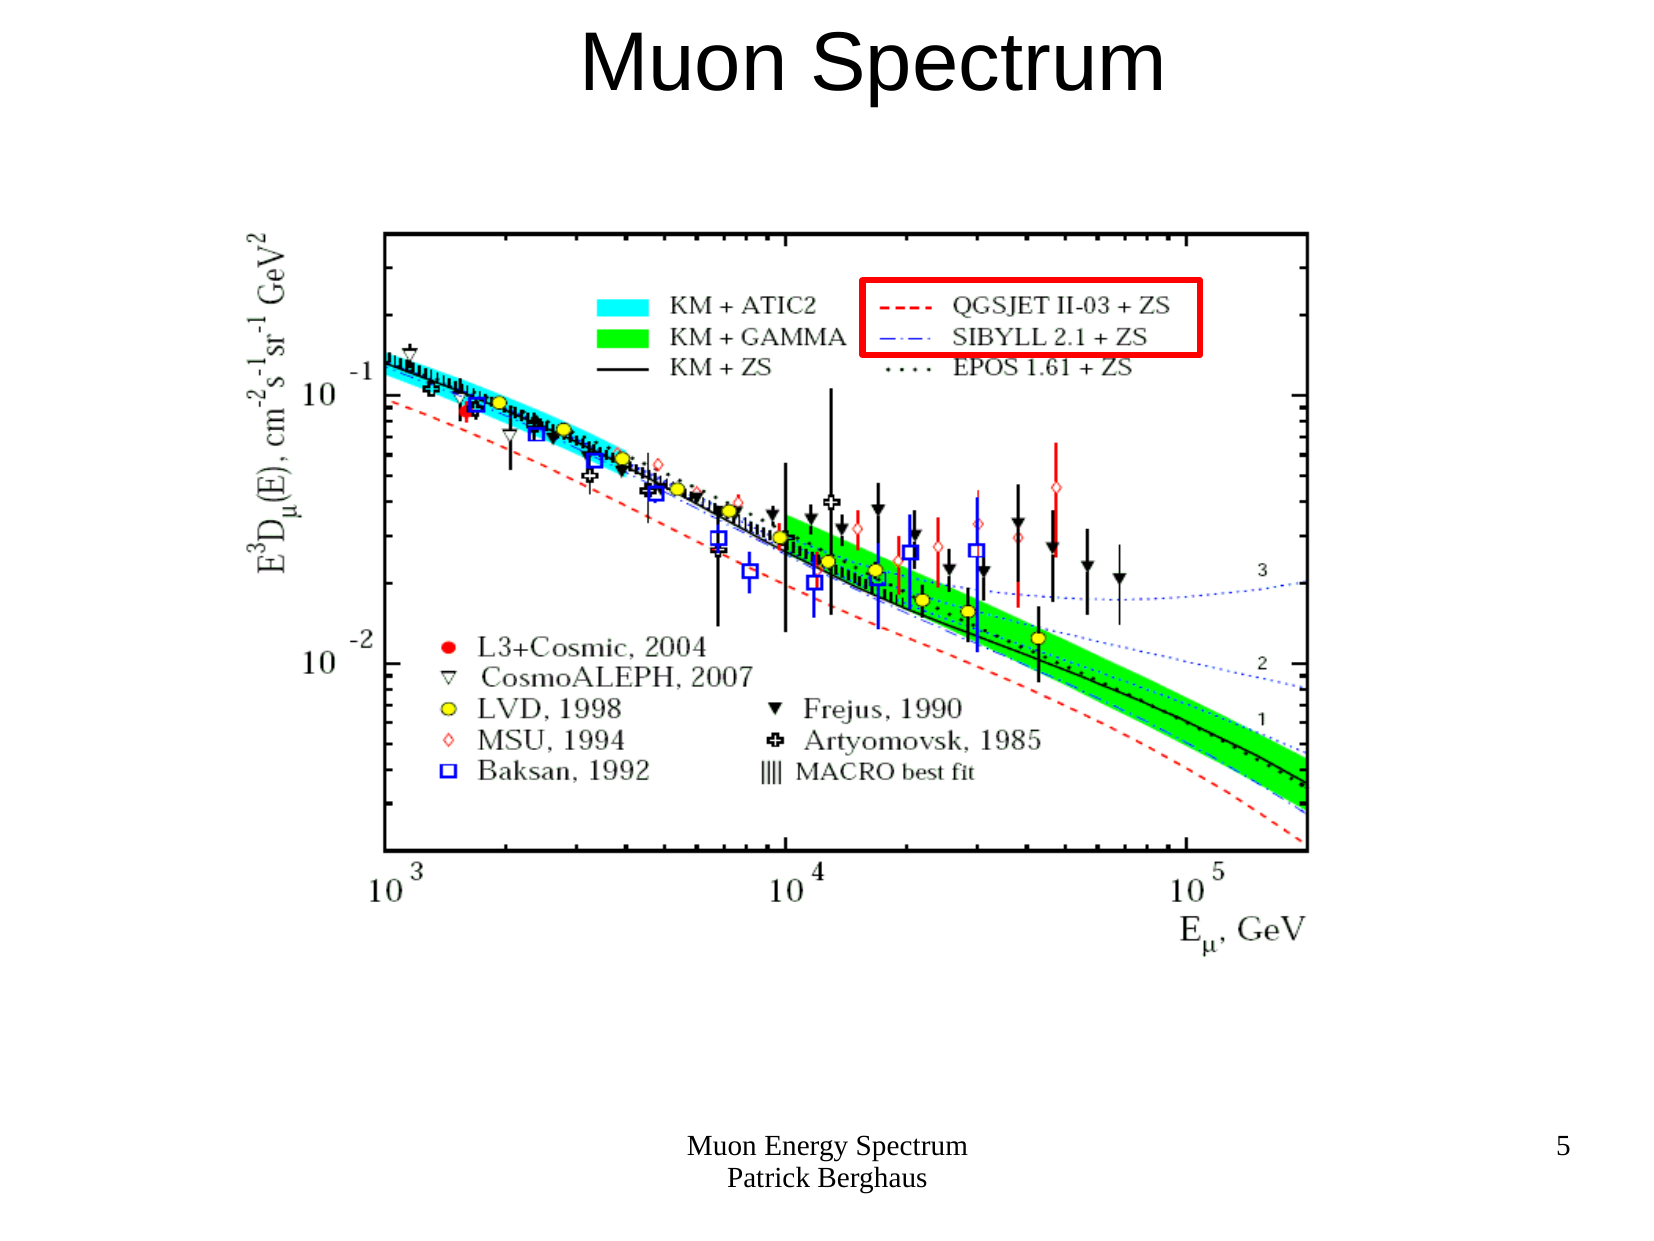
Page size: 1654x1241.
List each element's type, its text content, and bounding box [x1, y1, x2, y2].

text_box Muon Spectrum [564, 7, 1183, 147]
picture [187, 179, 1369, 968]
